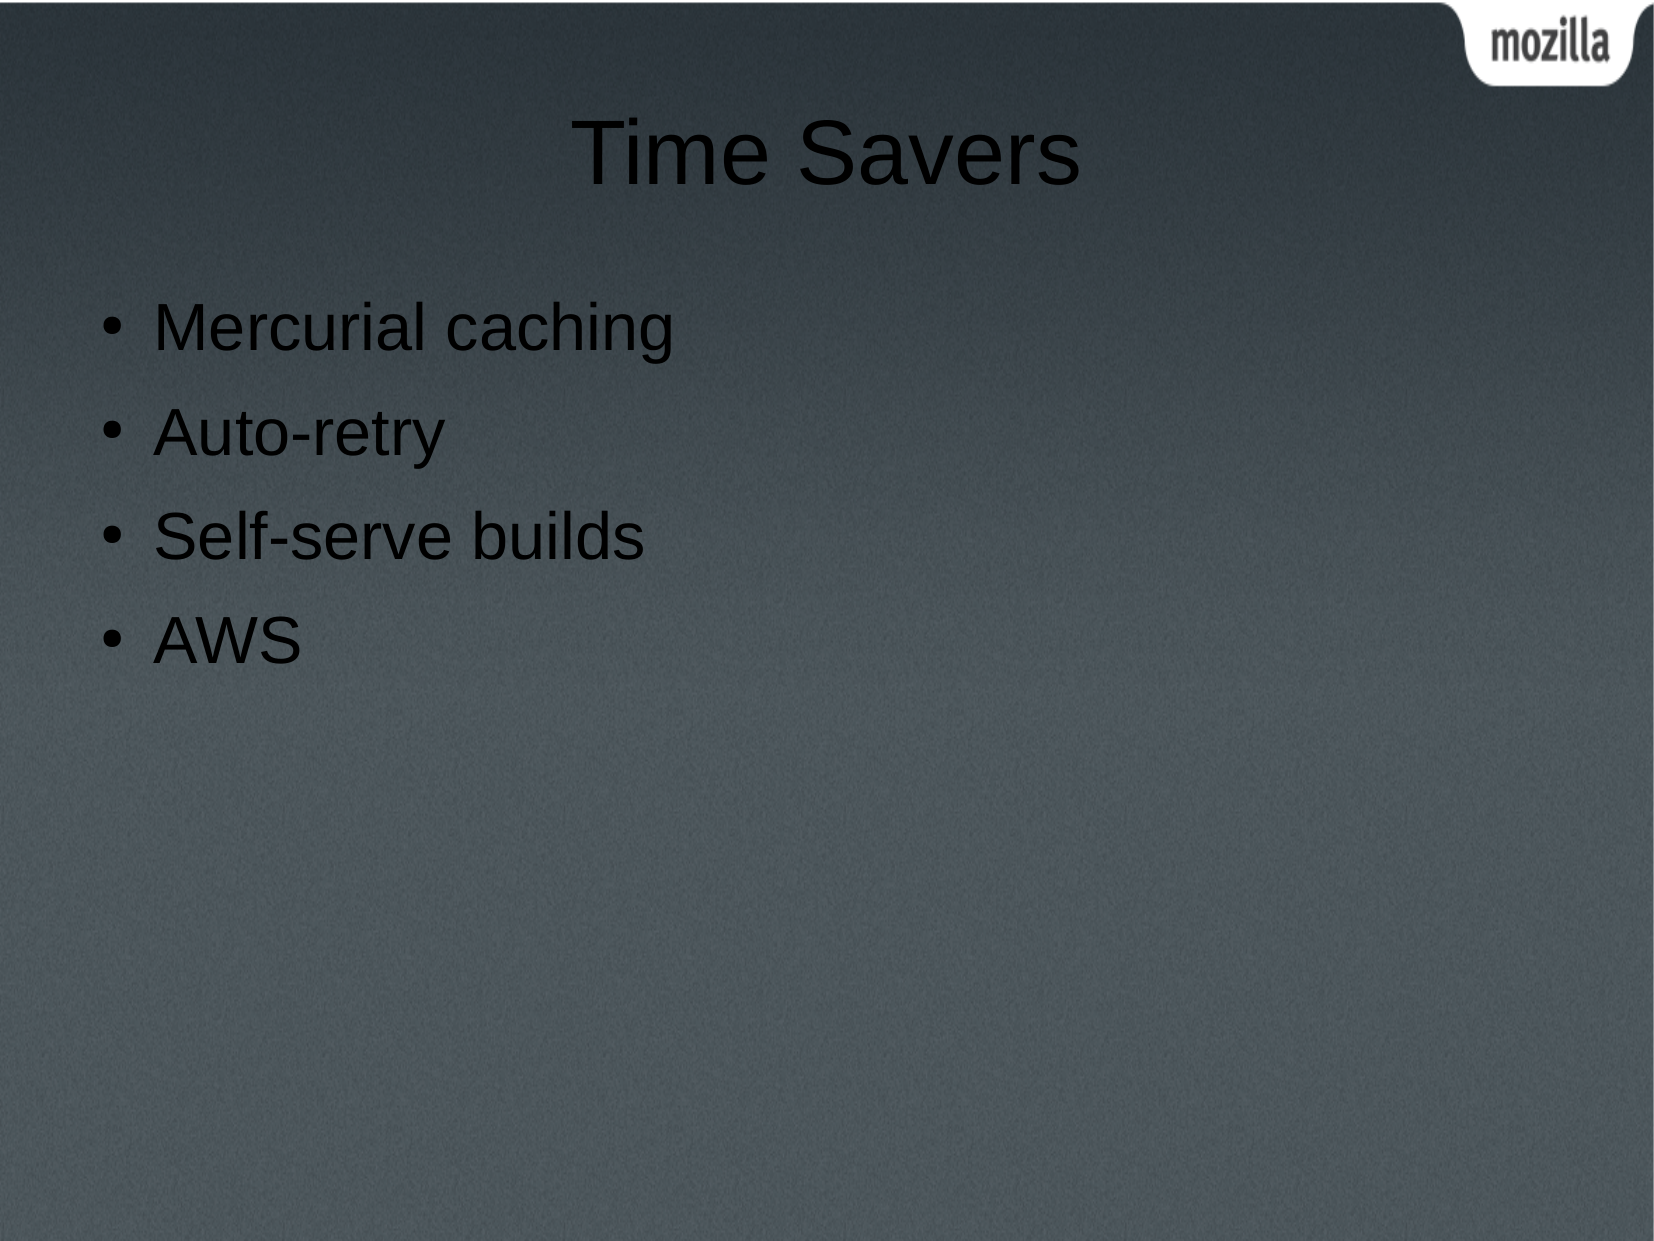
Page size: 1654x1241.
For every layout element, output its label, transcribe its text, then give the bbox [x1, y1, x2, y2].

list Mercurial caching Auto-retry Self-serve builds AWS [82, 290, 1538, 1010]
title Time Savers [82, 49, 1571, 257]
picture [0, 0, 1654, 1241]
